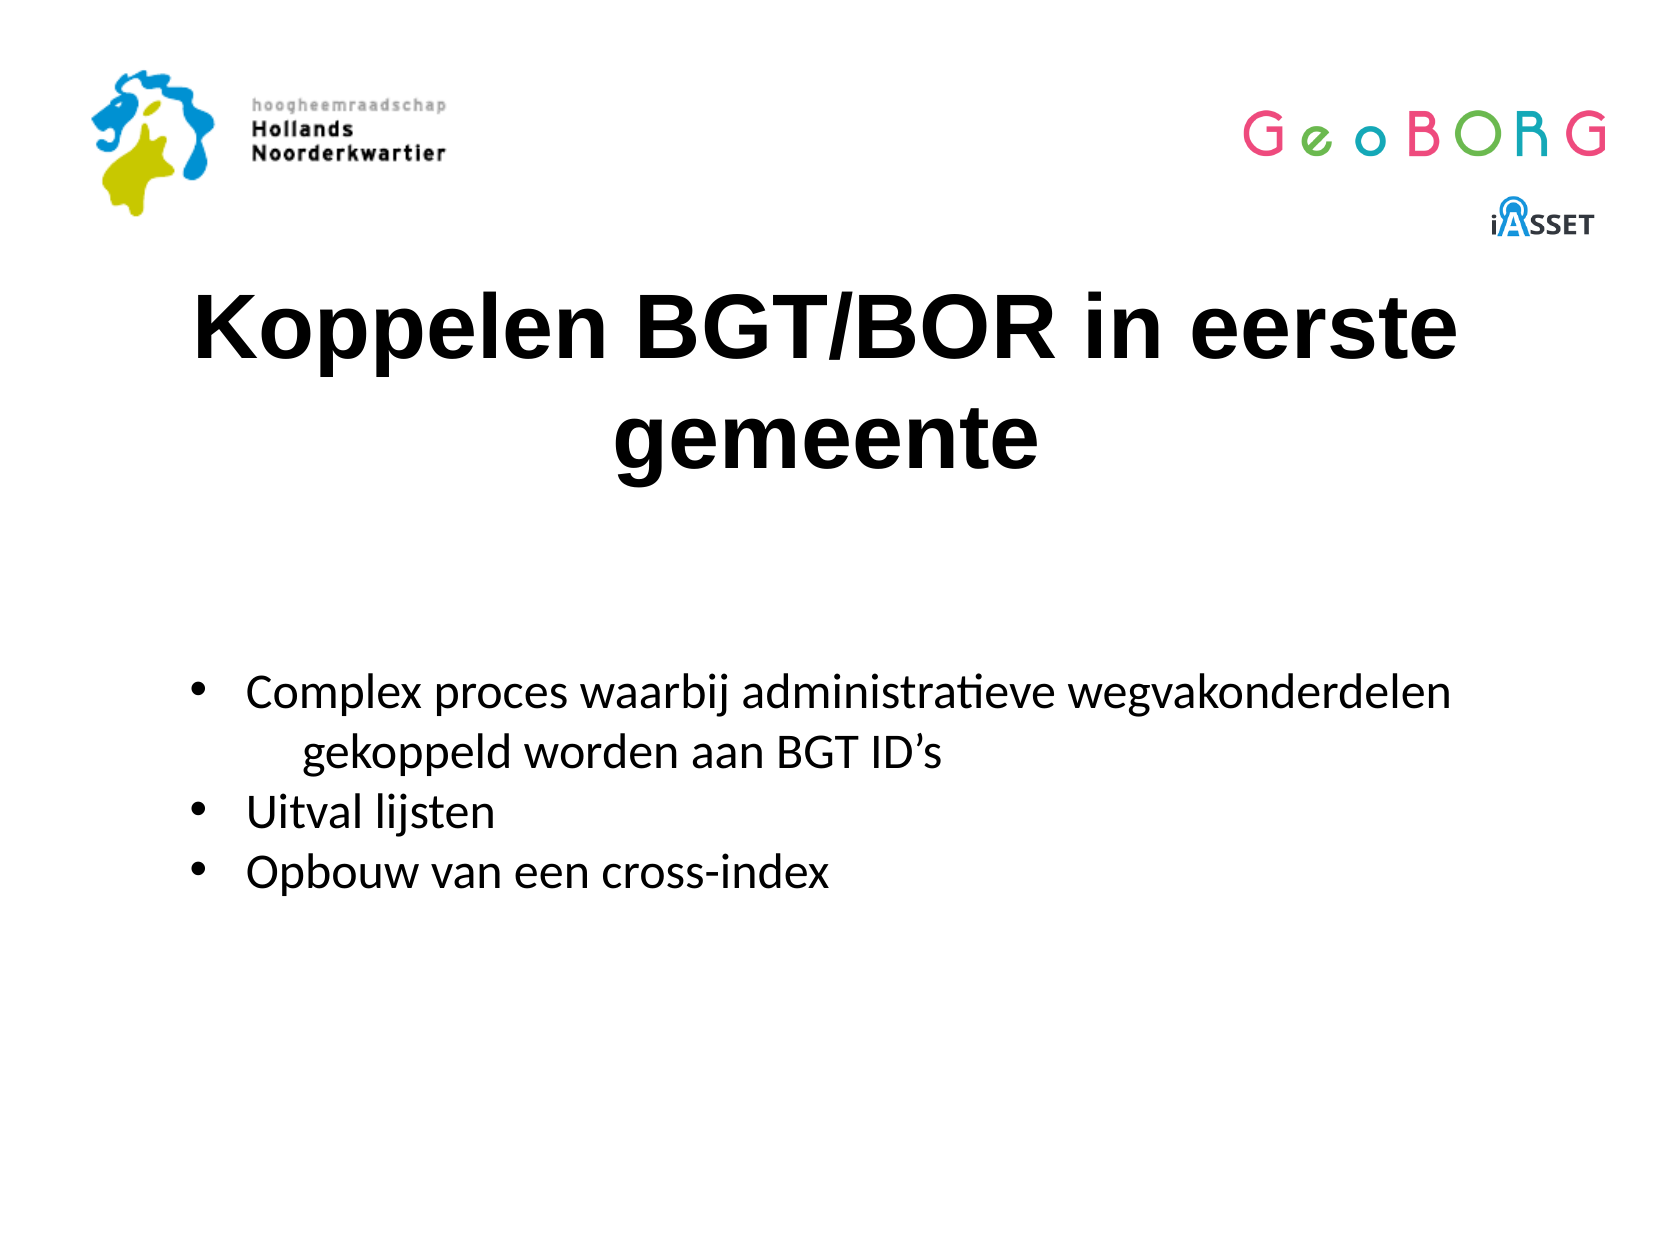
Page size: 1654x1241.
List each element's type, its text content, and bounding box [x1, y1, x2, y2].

text_box Complex proces waarbij administratieve wegvakonderdelen gekoppeld worden aan BGT ID’s Uitval lijsten Opbouw van een cross-index [24, 650, 1595, 909]
picture [1487, 195, 1595, 239]
picture [59, 47, 481, 240]
picture [1239, 106, 1619, 165]
title Koppelen BGT/BOR in eerste gemeente [82, 269, 1571, 650]
